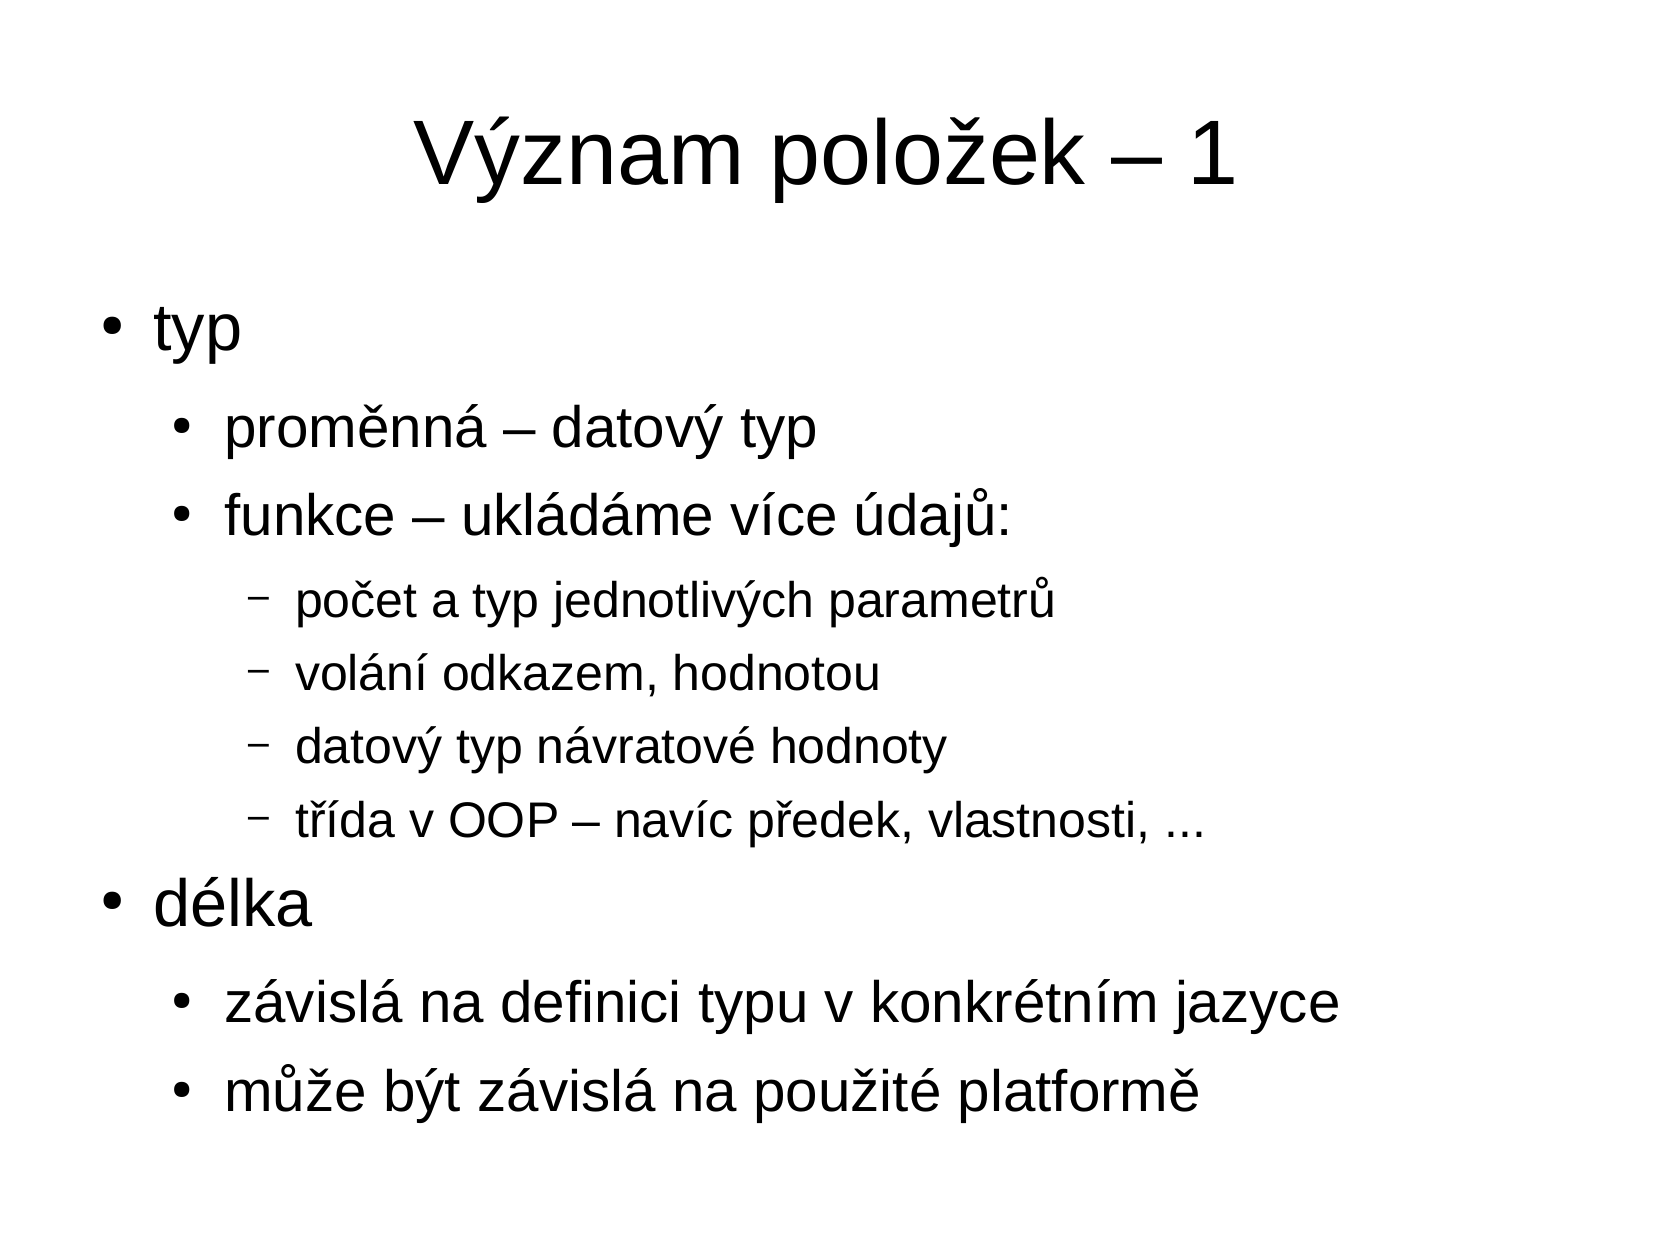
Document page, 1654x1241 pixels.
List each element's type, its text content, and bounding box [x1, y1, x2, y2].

title Význam položek – 1 [82, 56, 1571, 250]
list typ proměnná – datový typ funkce – ukládáme více údajů: počet a typ jednotlivých parametrů volání odkazem, hodnotou datový typ návratové hodnoty třída v OOP – navíc předek, vlastnosti, ... délka závislá na definici typu v konkrétním jazyce může být závislá na použité platformě [82, 290, 1571, 1223]
